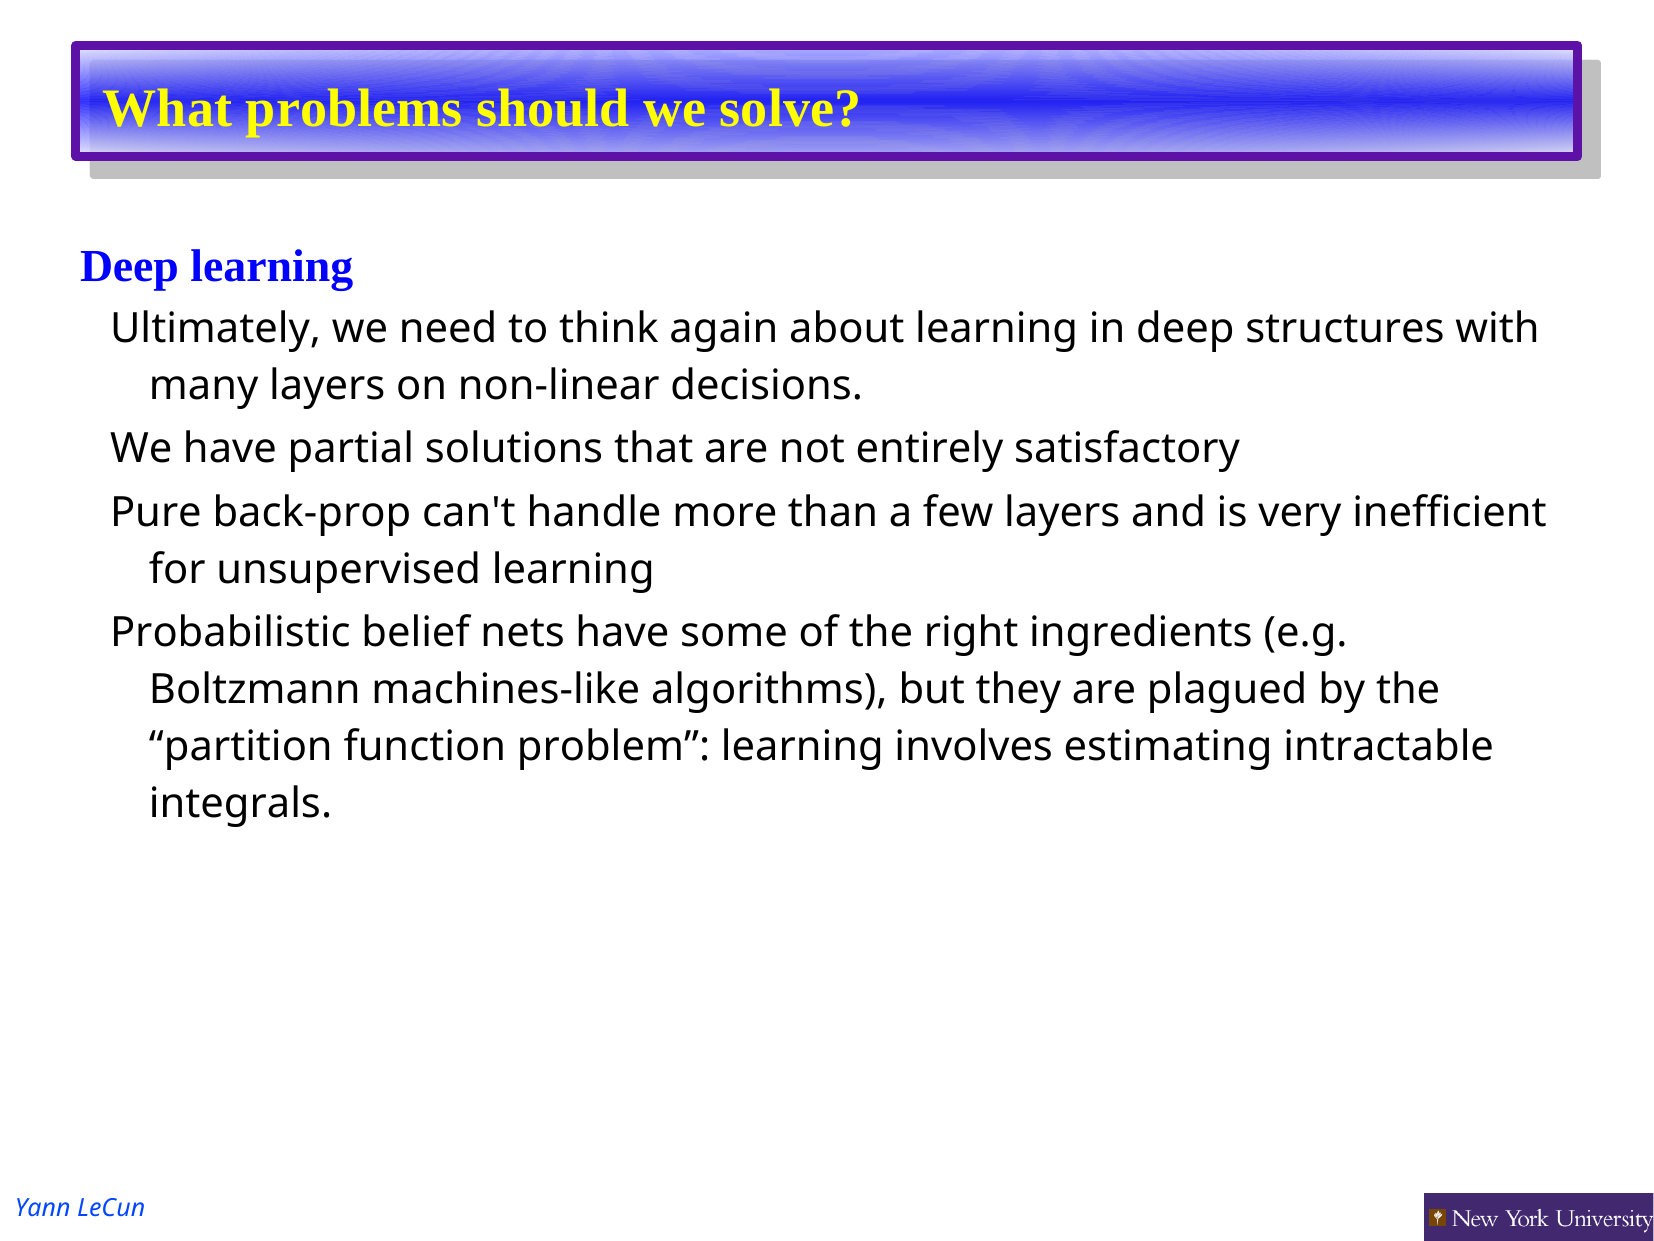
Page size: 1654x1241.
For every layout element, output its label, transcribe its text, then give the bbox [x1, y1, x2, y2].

picture [1424, 1193, 1654, 1241]
title What problems should we solve? [75, 45, 1578, 157]
list Deep learning Ultimately, we need to think again about learning in deep structures with many layers on non-linear decisions. We have partial solutions that are not entirely satisfactory Pure back-prop can't handle more than a few layers and is very inefficient for unsupervised learning Probabilistic belief nets have some of the right ingredients (e.g. Boltzmann machines-like algorithms), but they are plagued by the “partition function problem”: learning involves estimating intractable integrals. [80, 240, 1570, 992]
